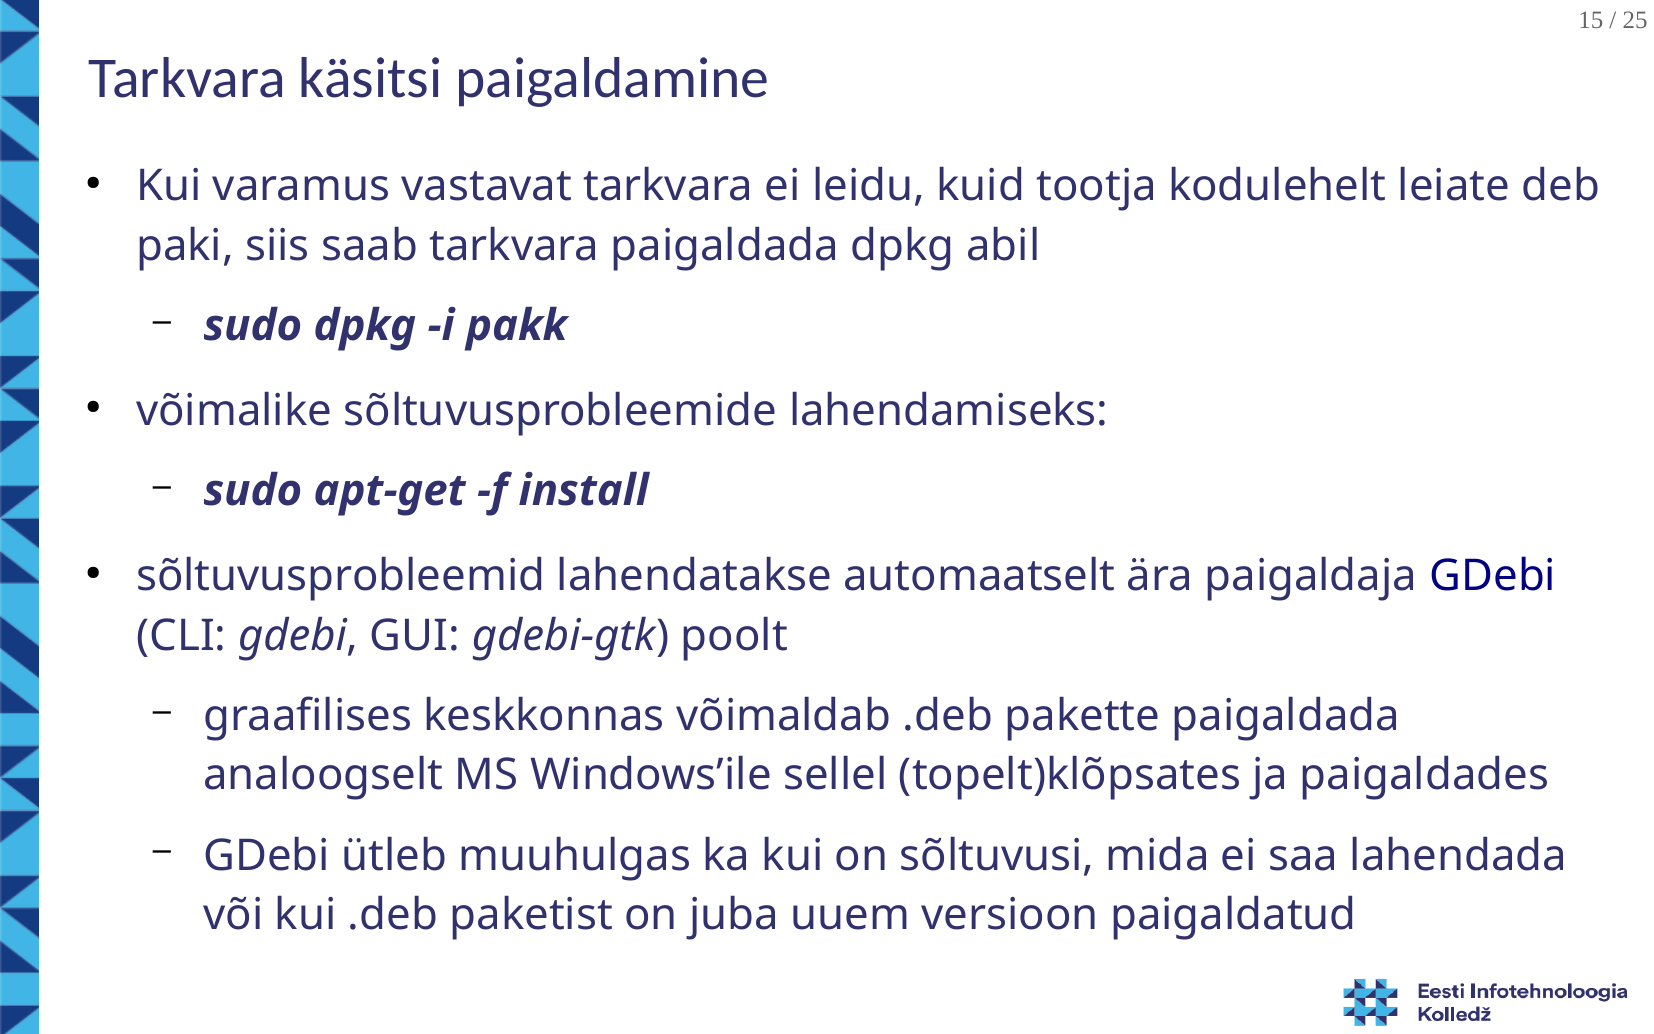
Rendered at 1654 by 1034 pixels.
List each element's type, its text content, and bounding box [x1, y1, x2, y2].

list Kui varamus vastavat tarkvara ei leidu, kuid tootja kodulehelt leiate deb paki, siis saab tarkvara paigaldada dpkg abil sudo dpkg -i pakk võimalike sõltuvusprobleemide lahendamiseks: sudo apt-get -f install sõltuvusprobleemid lahendatakse automaatselt ära paigaldaja GDebi (CLI: gdebi, GUI: gdebi-gtk) poolt graafilises keskkonnas võimaldab .deb pakette paigaldada analoogselt MS Windows’ile sellel (topelt)klõpsates ja paigaldades GDebi ütleb muuhulgas ka kui on sõltuvusi, mida ei saa lahendada või kui .deb paketist on juba uuem versioon paigaldatud [68, 153, 1630, 957]
title Tarkvara käsitsi paigaldamine [88, 48, 1577, 119]
